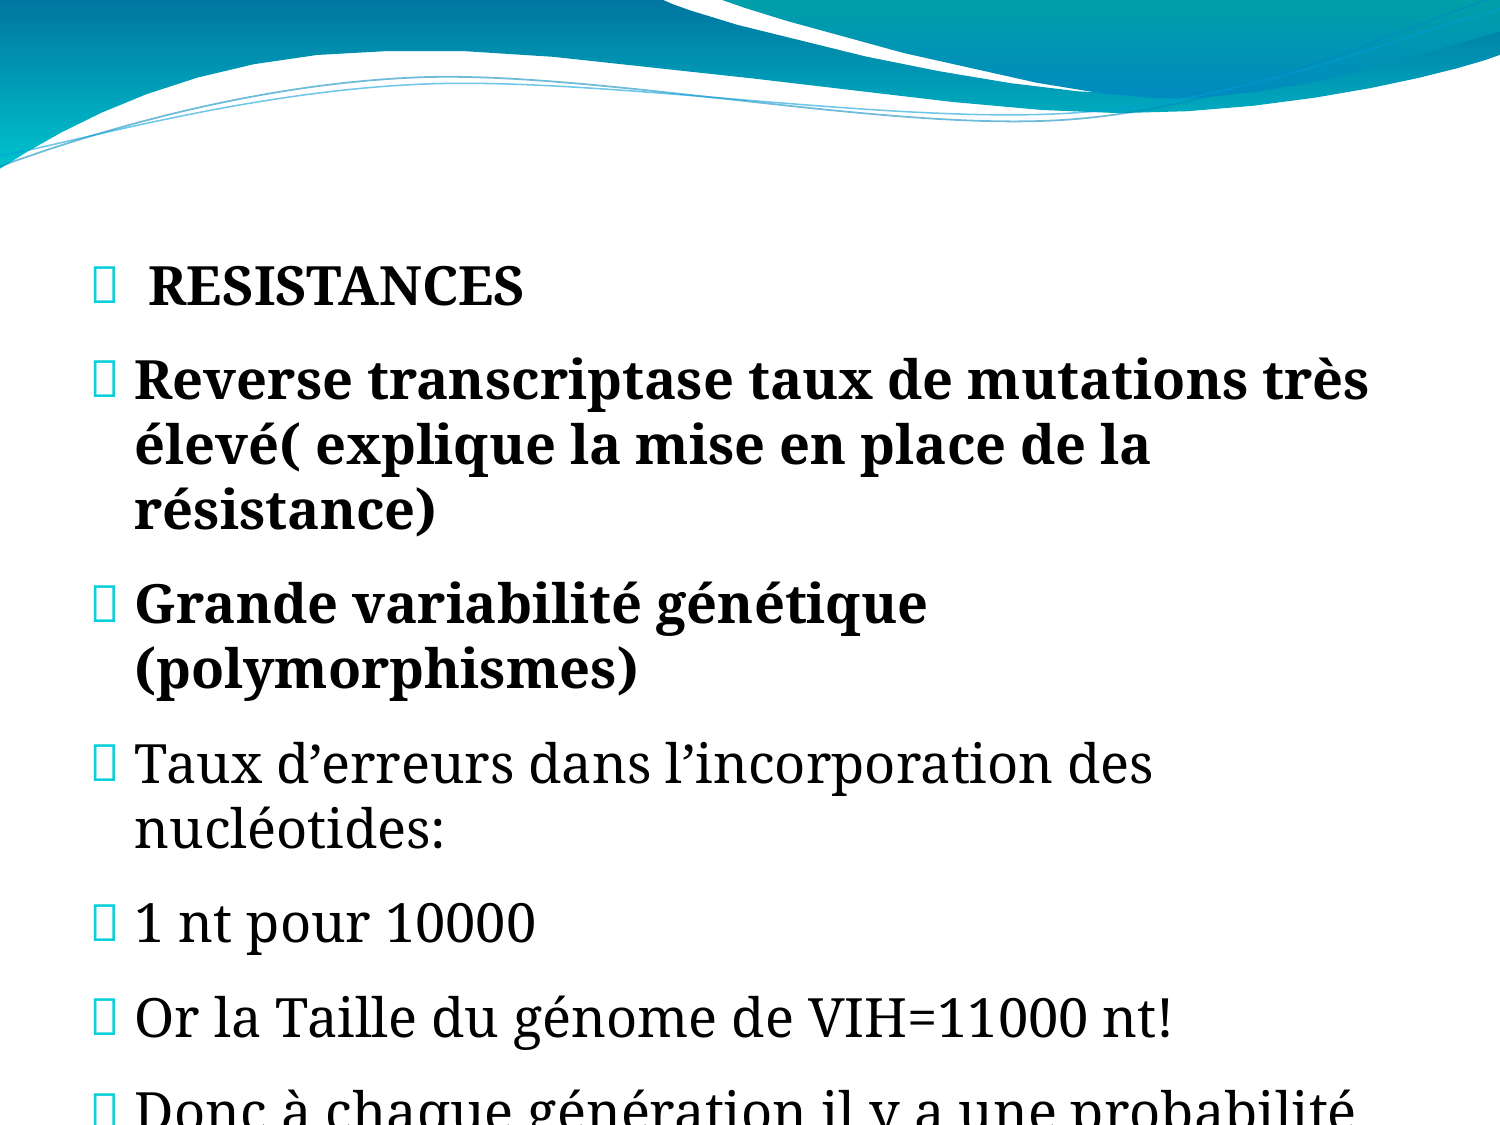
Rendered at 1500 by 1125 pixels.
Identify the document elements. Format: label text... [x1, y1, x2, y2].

title [75, 115, 1425, 220]
list RESISTANCES Reverse transcriptase taux de mutations très élevé( explique la mise en place de la résistance) Grande variabilité génétique (polymorphismes) Taux d’erreurs dans l’incorporation des nucléotides: 1 nt pour 10000 Or la Taille du génome de VIH=11000 nt! Donc à chaque génération il y a une probabilité d'intégrer un mauvais nt . Pour comparaison l' ADN POLYMERASE d’Escherichia coli a un taut d'erreur : 1 nt par 100000. En outre ,la transcriptase inverse n'a pas la capacité de s'auto corriger qu'a l'ADN pol d'Escherichia coli . PROBLEME RESERVOIRS Endroits dans l'organisme dans lesquels le virus peut persister= réservoir. ( ex : cerveau : barrière hemato-encéphalique qui va empêcher la pénétration de ???? noyaux thérapeutique?? . ) L'infection de cellules quiescentes abouti à une infection qui latente : le virus s'intègre mais ne s'exprime pas jusqu'au jour où il y un signal qui déclenche la reprise du processus d'infection. les molécules thérapeutiques de nos jours ne peuvent pas cibler de virus latent: le virus est là mais on ne le voit pas. ->diapo 58 VACCIN ni de vaccin curatif ni de vaccin préventif de nos jours [75, 243, 1425, 1071]
